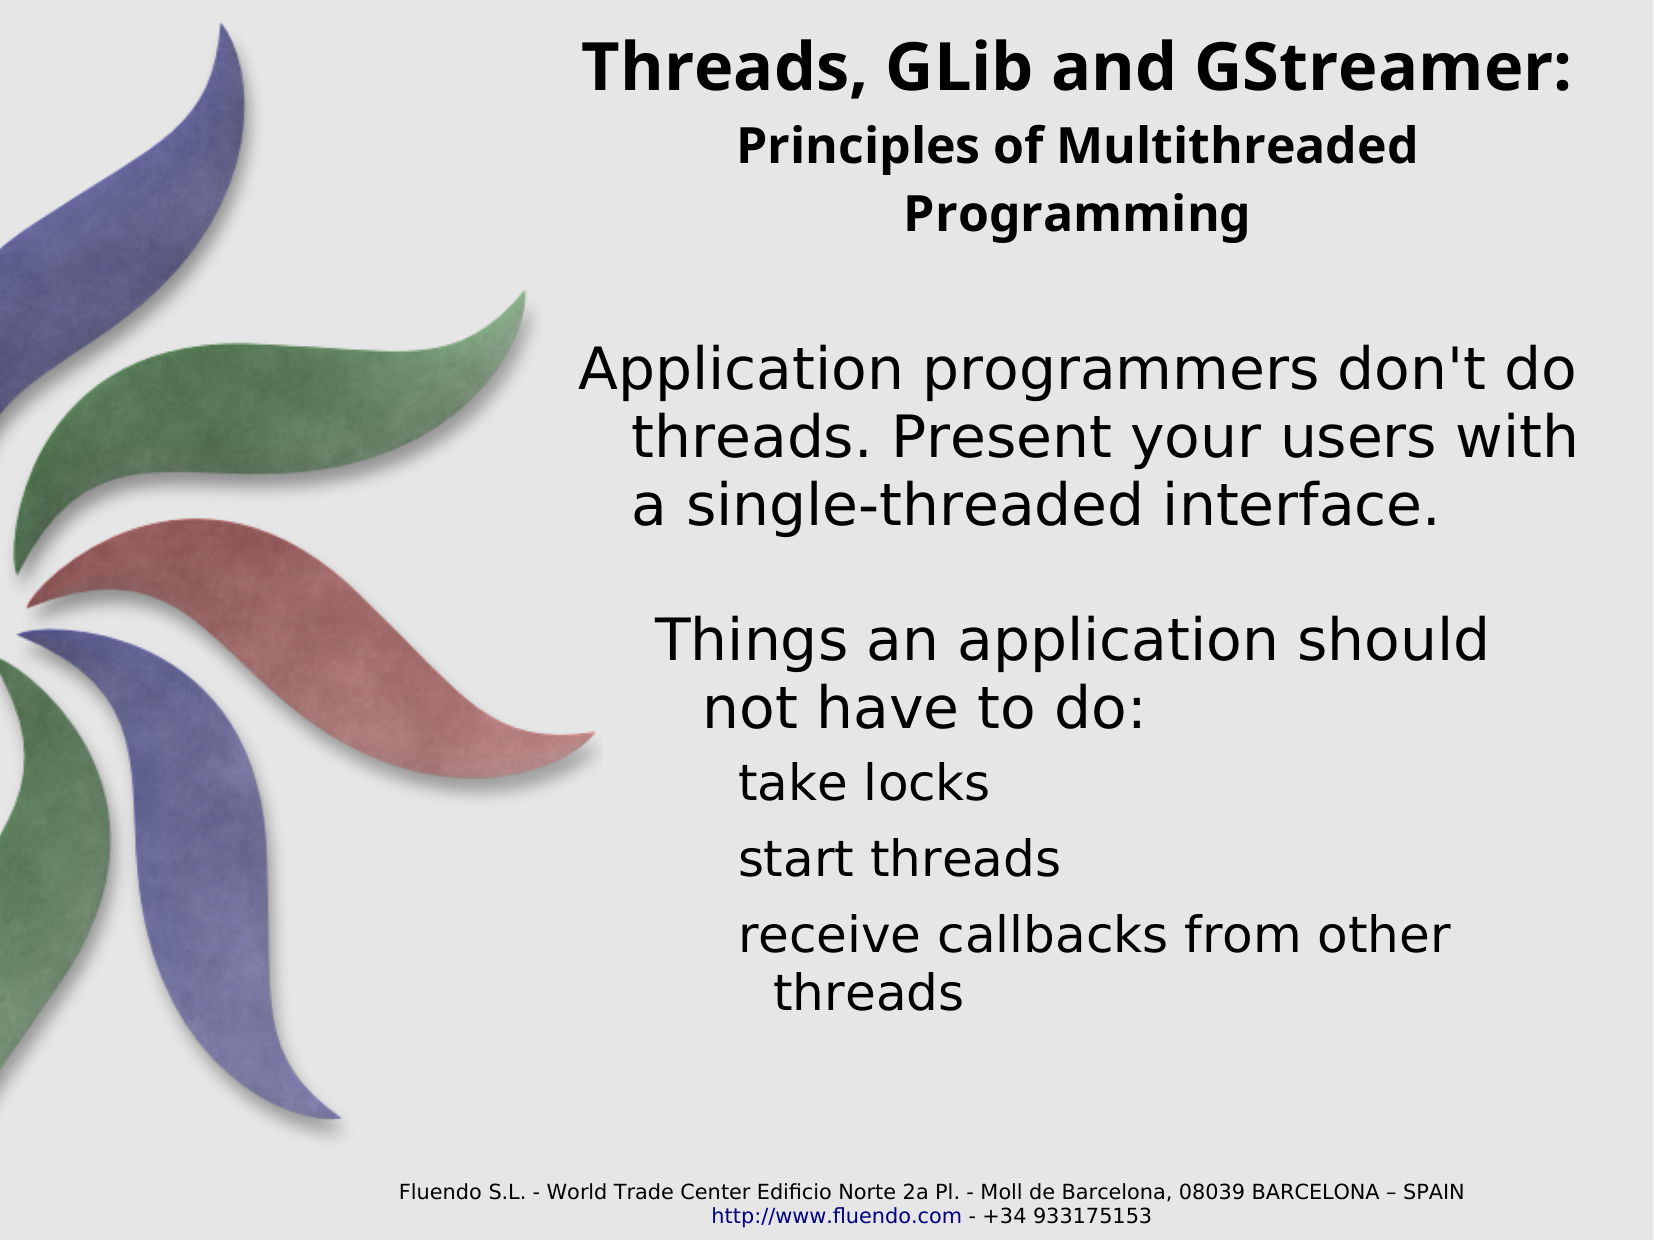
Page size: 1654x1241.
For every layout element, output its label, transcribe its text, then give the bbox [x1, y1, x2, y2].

picture [0, 1, 602, 1241]
list Application programmers don't do threads. Present your users with a single-threaded interface. Things an application should not have to do: take locks start threads receive callbacks from other threads [561, 236, 1595, 1123]
picture [597, 1189, 602, 1198]
title Threads, GLib and GStreamer: Principles of Multithreaded Programming [561, 59, 1595, 207]
